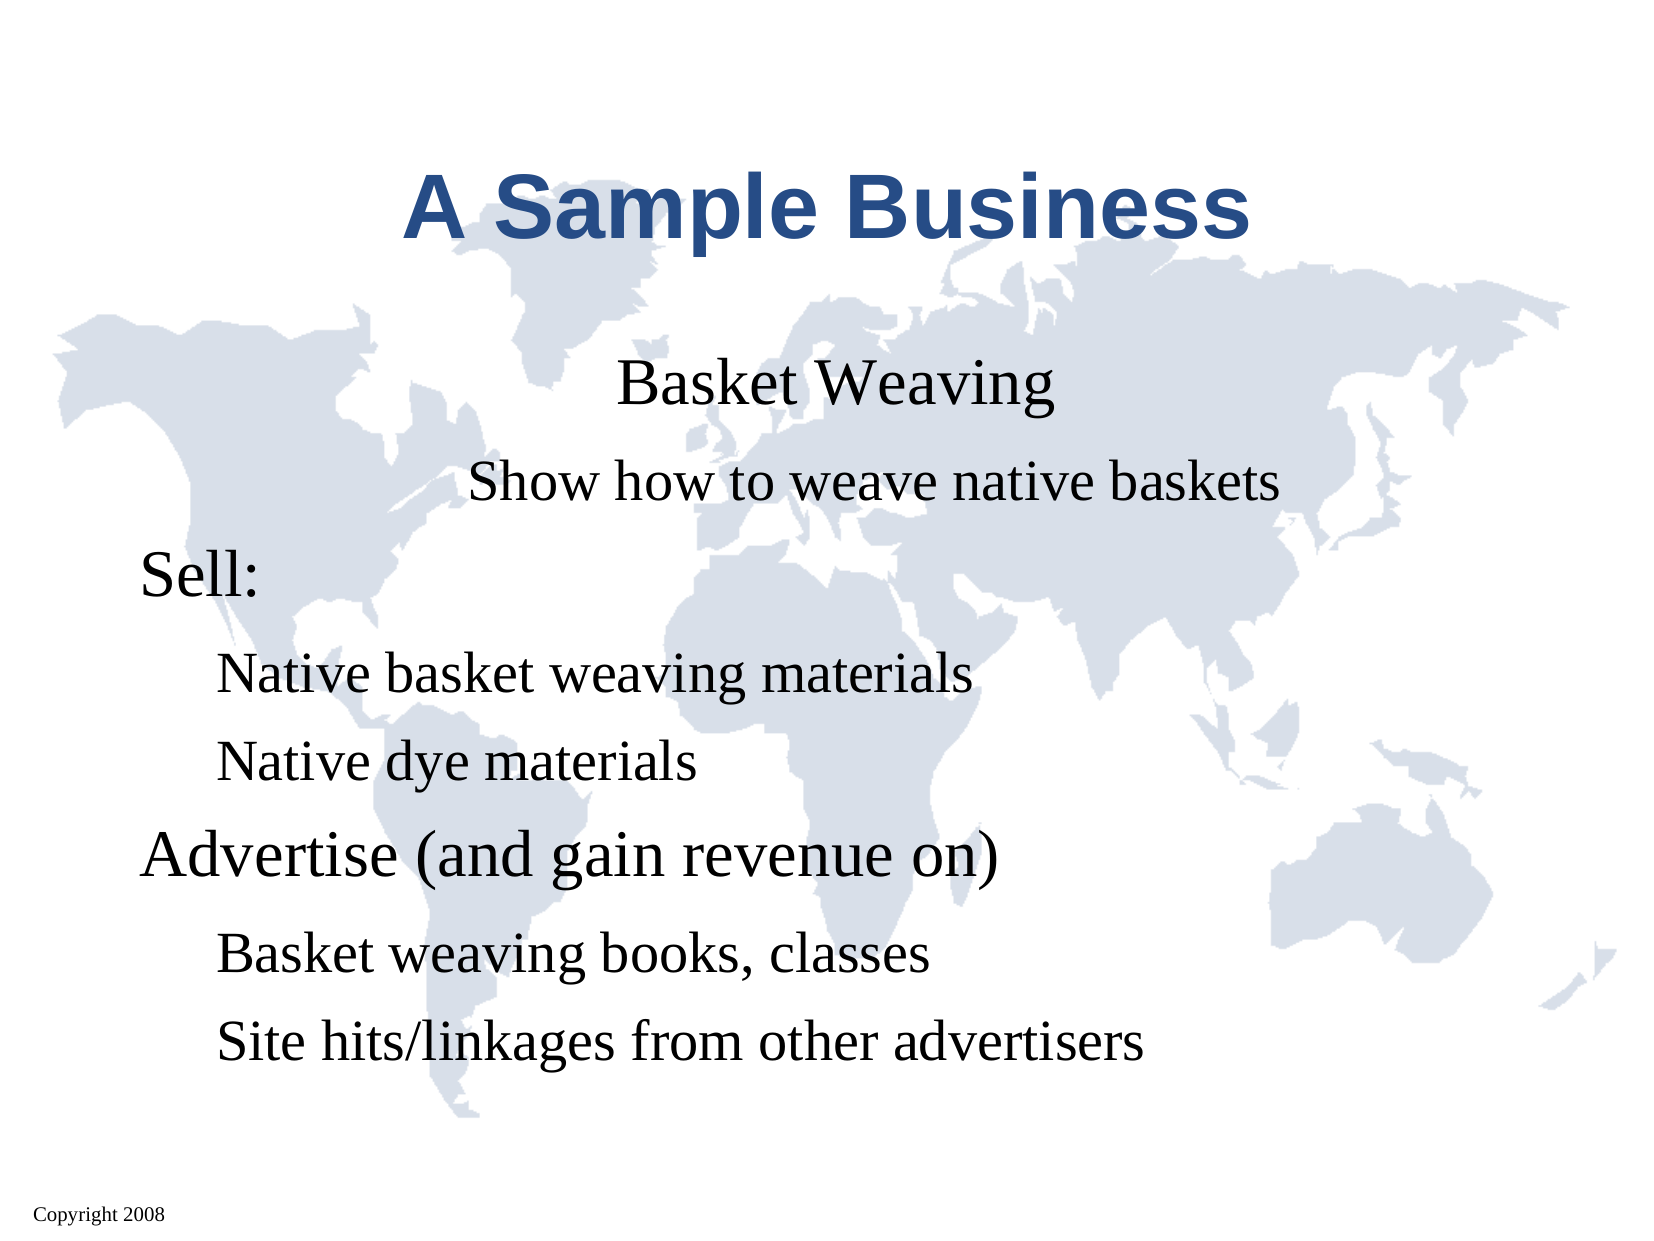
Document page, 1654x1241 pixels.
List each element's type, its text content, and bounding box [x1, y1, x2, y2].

list Basket Weaving Show how to weave native baskets Sell: Native basket weaving materials Native dye materials Advertise (and gain revenue on) Basket weaving books, classes Site hits/linkages from other advertisers [121, 344, 1534, 1127]
title A Sample Business [121, 102, 1534, 311]
picture [28, 99, 1645, 1154]
